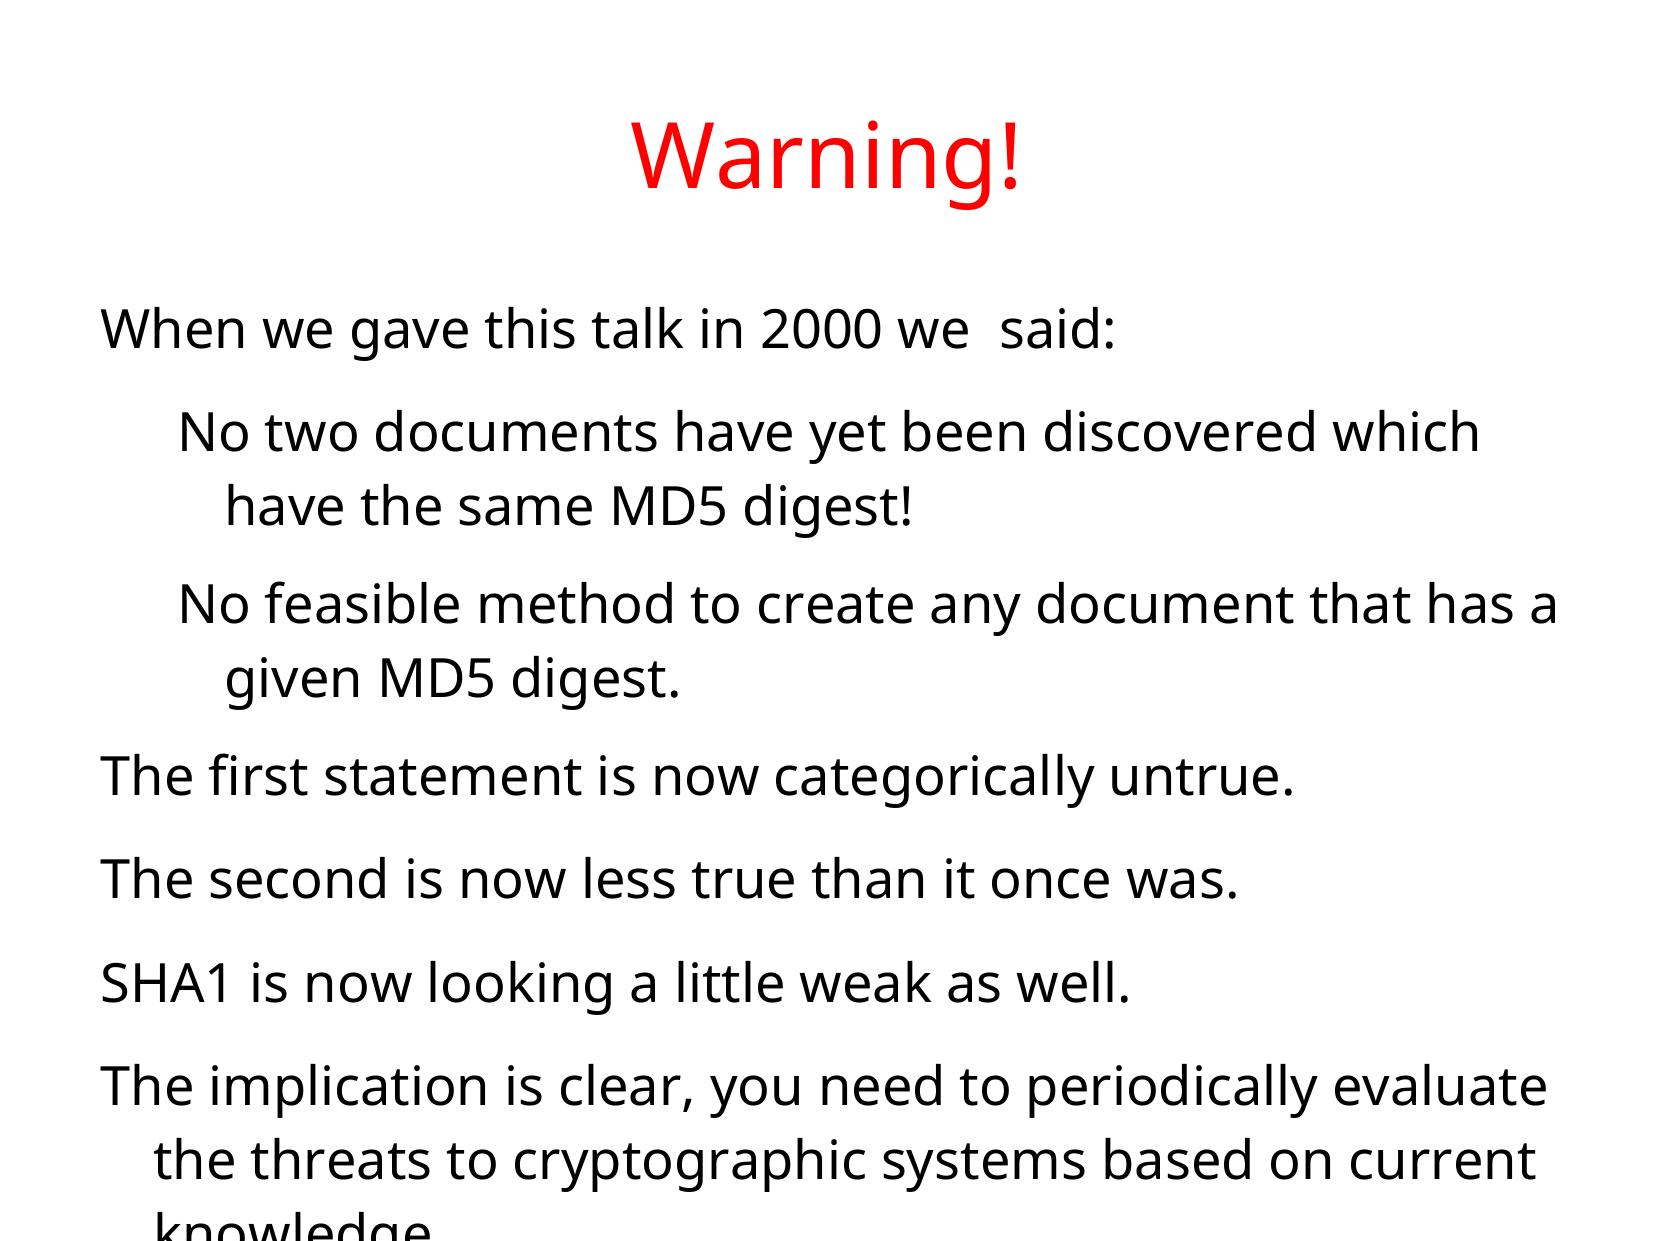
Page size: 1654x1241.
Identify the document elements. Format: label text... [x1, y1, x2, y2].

title Warning! [82, 49, 1571, 257]
list When we gave this talk in 2000 we said: No two documents have yet been discovered which have the same MD5 digest! No feasible method to create any document that has a given MD5 digest. The first statement is now categorically untrue. The second is now less true than it once was. SHA1 is now looking a little weak as well. The implication is clear, you need to periodically evaluate the threats to cryptographic systems based on current knowledge. [82, 290, 1571, 1177]
